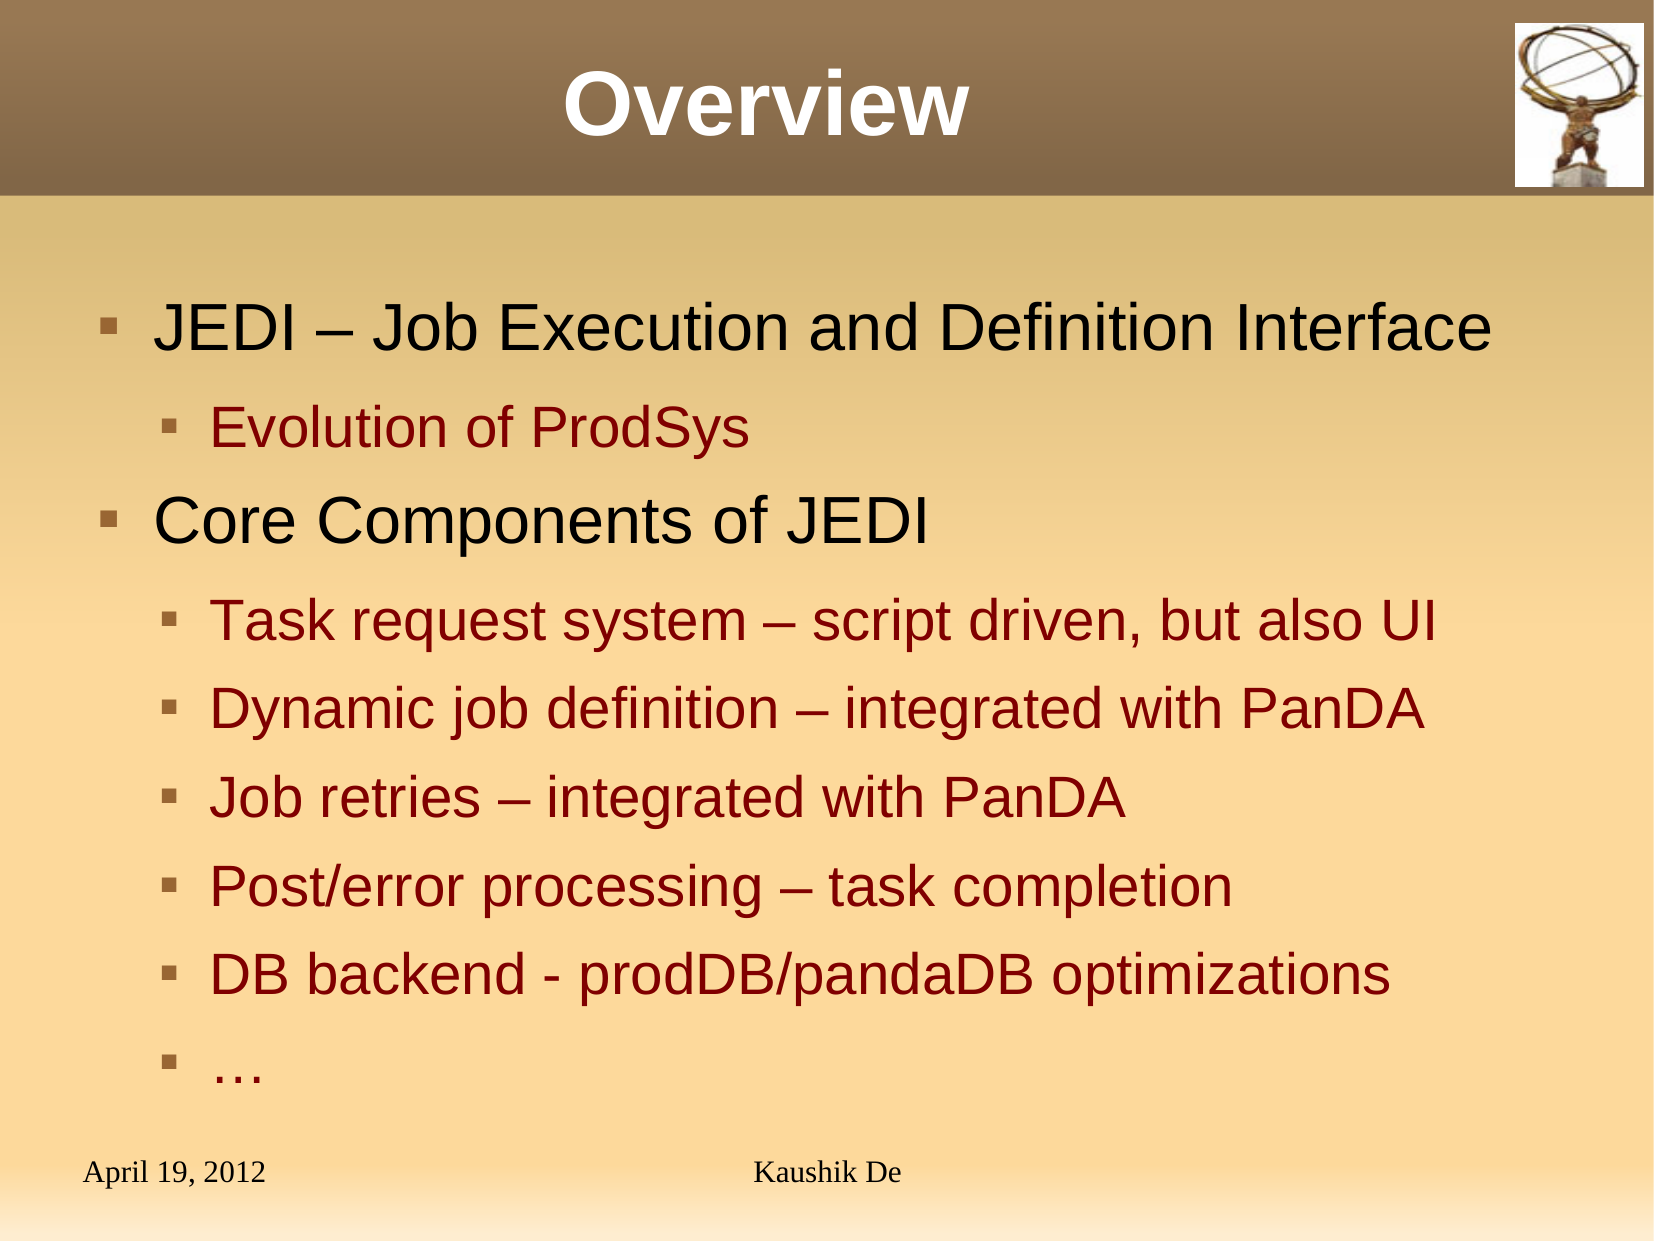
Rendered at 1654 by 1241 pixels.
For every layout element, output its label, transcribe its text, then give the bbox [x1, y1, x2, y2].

list JEDI – Job Execution and Definition Interface Evolution of ProdSys Core Components of JEDI Task request system – script driven, but also UI Dynamic job definition – integrated with PanDA Job retries – integrated with PanDA Post/error processing – task completion DB backend - prodDB/pandaDB optimizations … [82, 290, 1571, 1096]
picture [0, 0, 1654, 1241]
title Overview [17, 0, 1516, 208]
